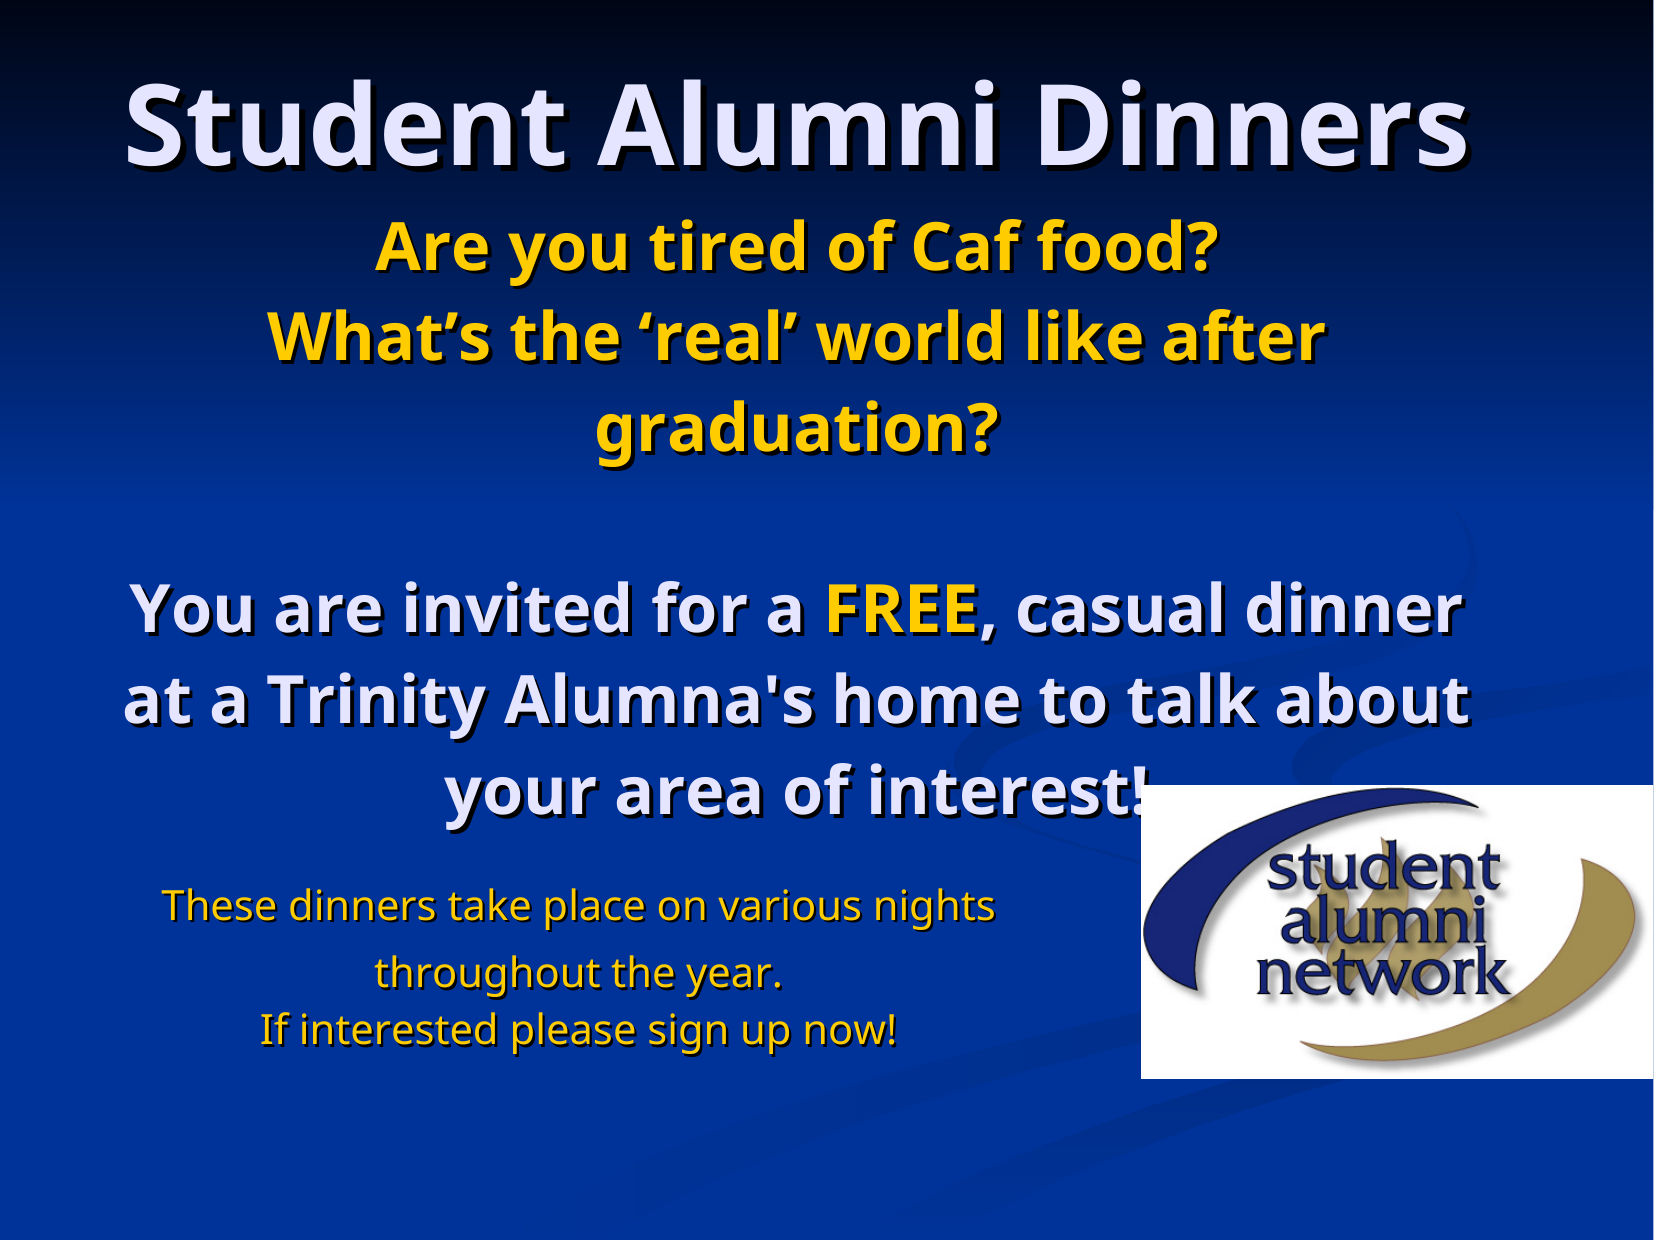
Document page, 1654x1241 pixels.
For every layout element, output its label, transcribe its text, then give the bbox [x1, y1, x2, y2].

title Student Alumni Dinners Are you tired of Caf food? What’s the ‘real’ world like after graduation? You are invited for a FREE, casual dinner at a Trinity Alumna's home to talk about your area of interest! [94, 0, 1501, 868]
subtitle These dinners take place on various nights throughout the year. If interested please sign up now! [0, 868, 1158, 1186]
picture [1141, 785, 1654, 1079]
